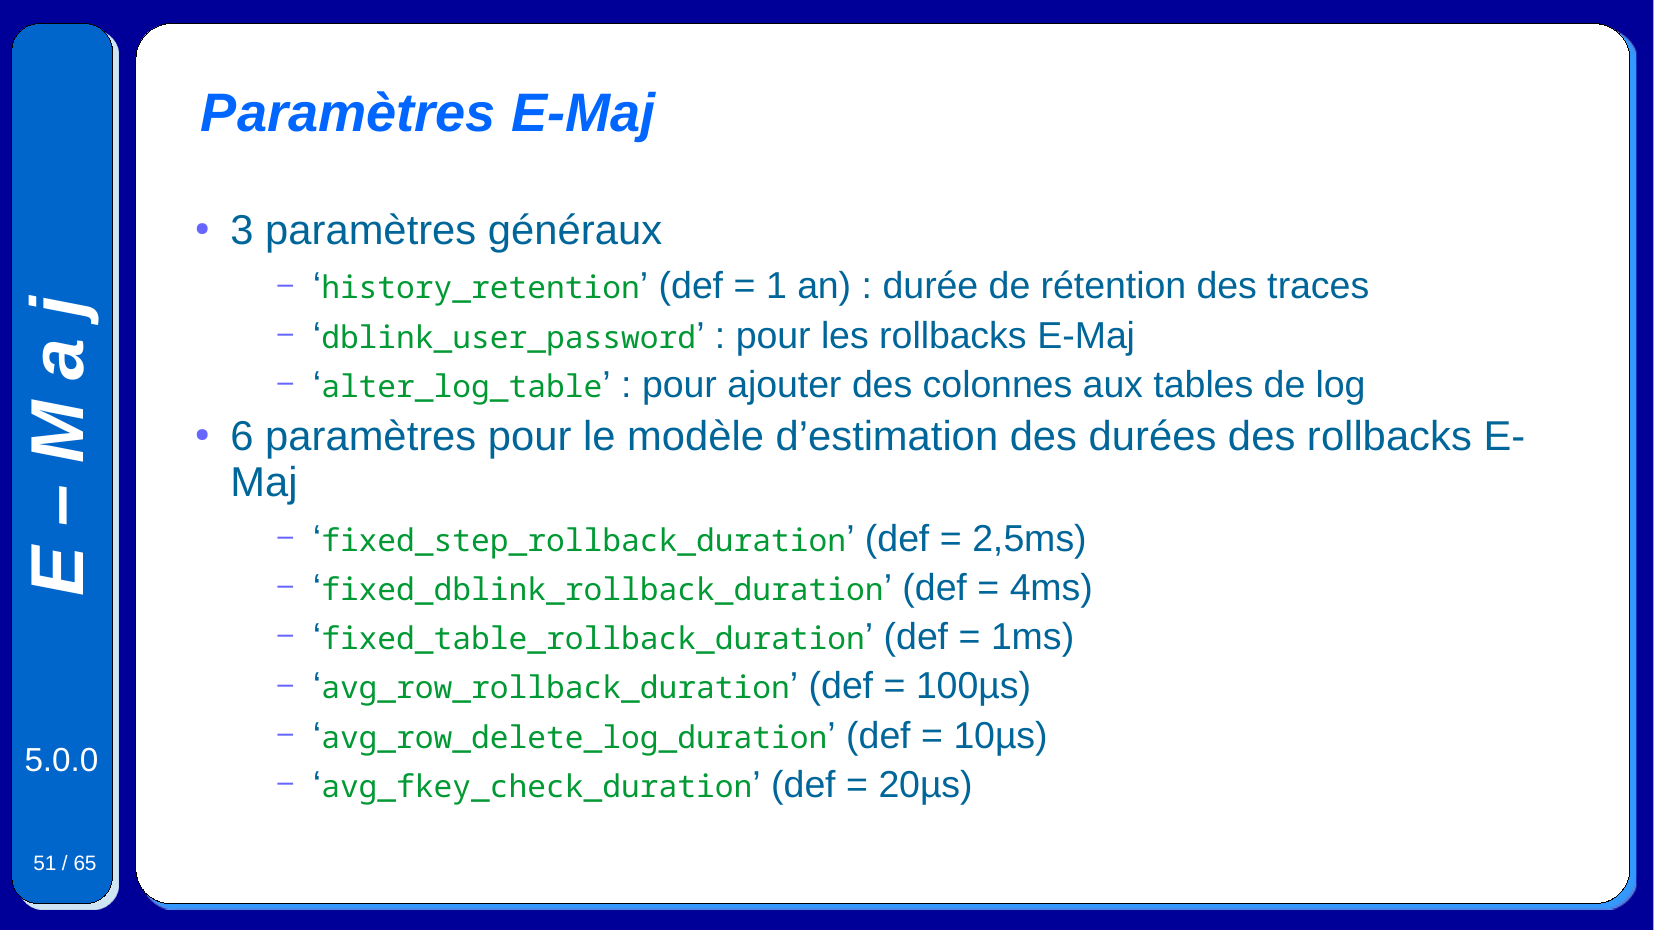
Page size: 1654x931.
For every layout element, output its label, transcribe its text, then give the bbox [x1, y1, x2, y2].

title Paramètres E-Maj [200, 34, 1575, 191]
list 3 paramètres généraux ‘history_retention’ (def = 1 an) : durée de rétention des traces ‘dblink_user_password’ : pour les rollbacks E-Maj ‘alter_log_table’ : pour ajouter des colonnes aux tables de log 6 paramètres pour le modèle d’estimation des durées des rollbacks E-Maj ‘fixed_step_rollback_duration’ (def = 2,5ms) ‘fixed_dblink_rollback_duration’ (def = 4ms) ‘fixed_table_rollback_duration’ (def = 1ms) ‘avg_row_rollback_duration’ (def = 100µs) ‘avg_row_delete_log_duration’ (def = 10µs) ‘avg_fkey_check_duration’ (def = 20µs) [177, 206, 1587, 827]
